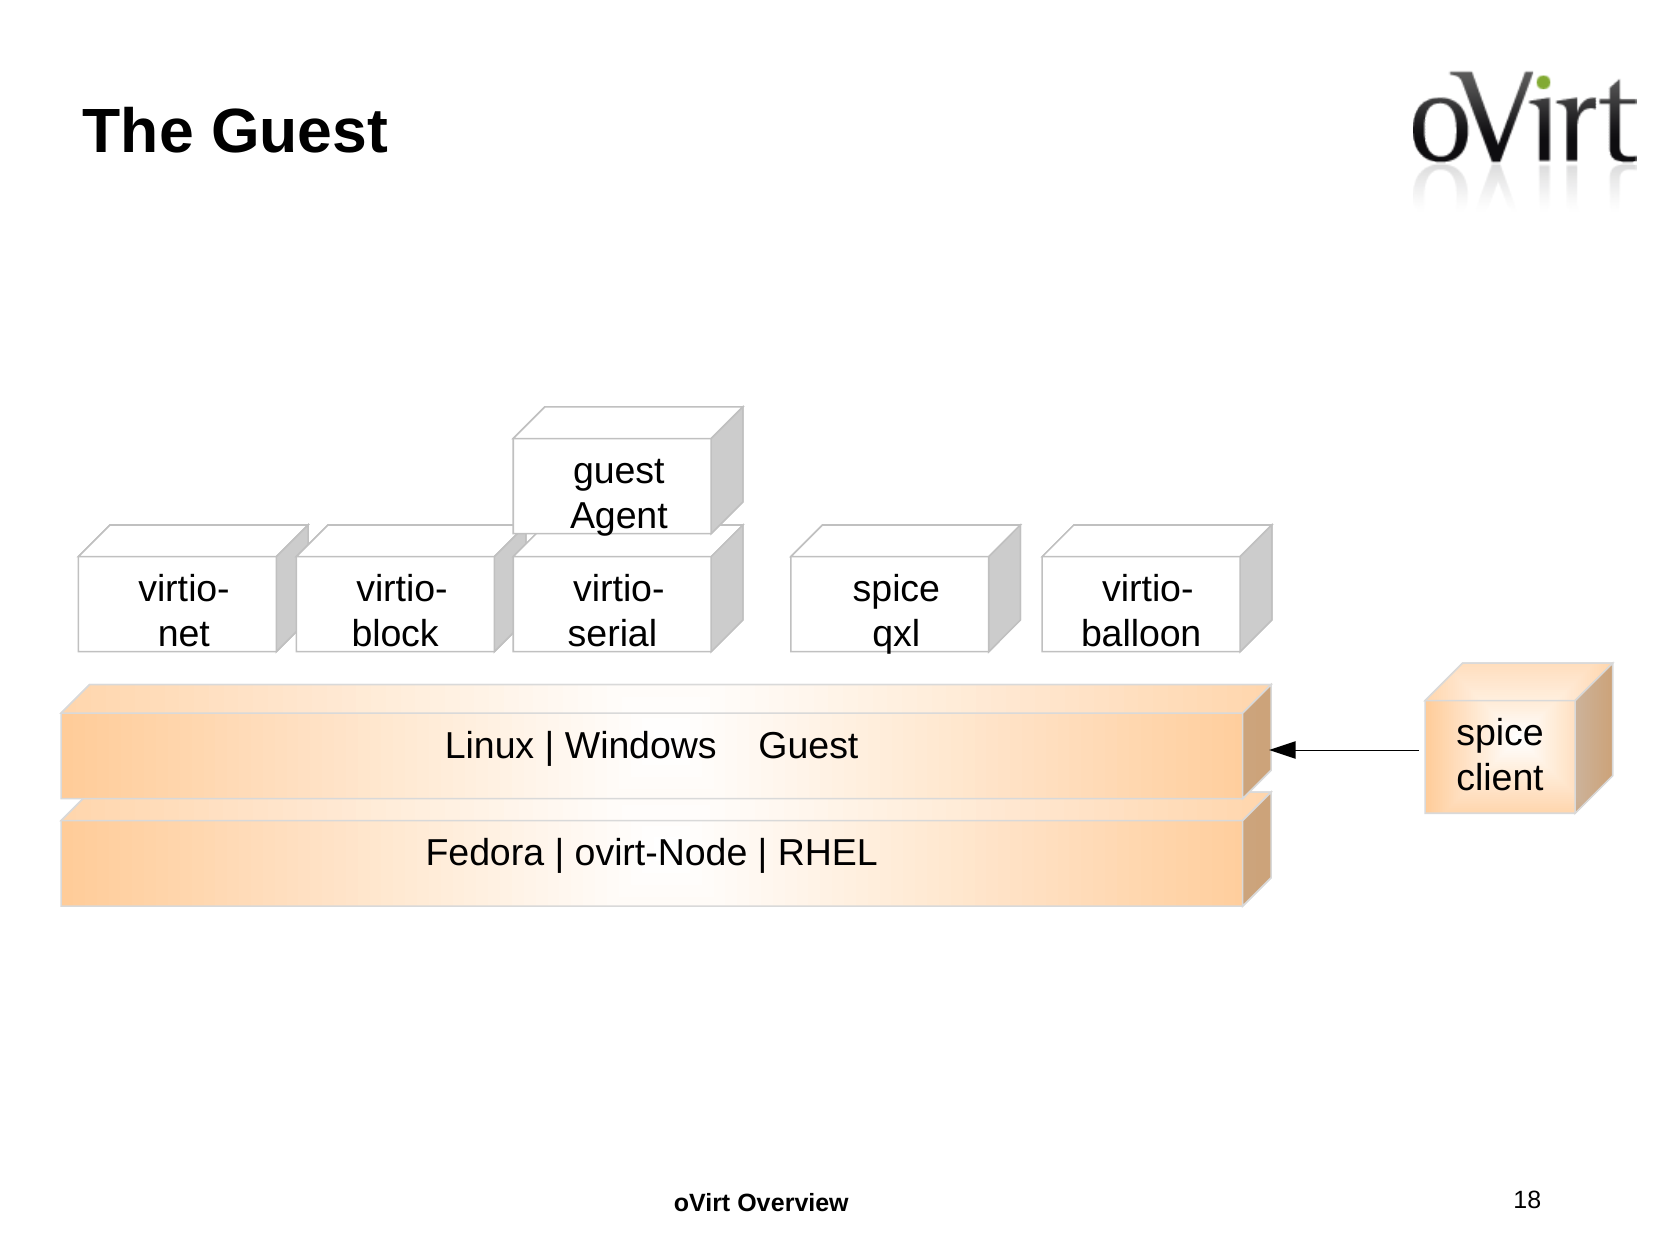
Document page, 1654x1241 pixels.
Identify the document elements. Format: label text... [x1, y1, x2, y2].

text_box spice qxl [790, 557, 988, 652]
text_box virtio-balloon [1042, 557, 1240, 652]
text_box virtio- net [78, 557, 276, 652]
text_box virtio-serial [513, 557, 711, 652]
title The Guest [82, 37, 1571, 226]
picture [1571, 63, 1637, 212]
text_box guest Agent [513, 439, 711, 534]
text_box spice client [1425, 701, 1575, 814]
text_box Fedora | ovirt-Node | RHEL [61, 821, 1242, 907]
text_box Linux | Windows Guest [61, 714, 1242, 799]
text_box virtio-block [296, 557, 494, 652]
